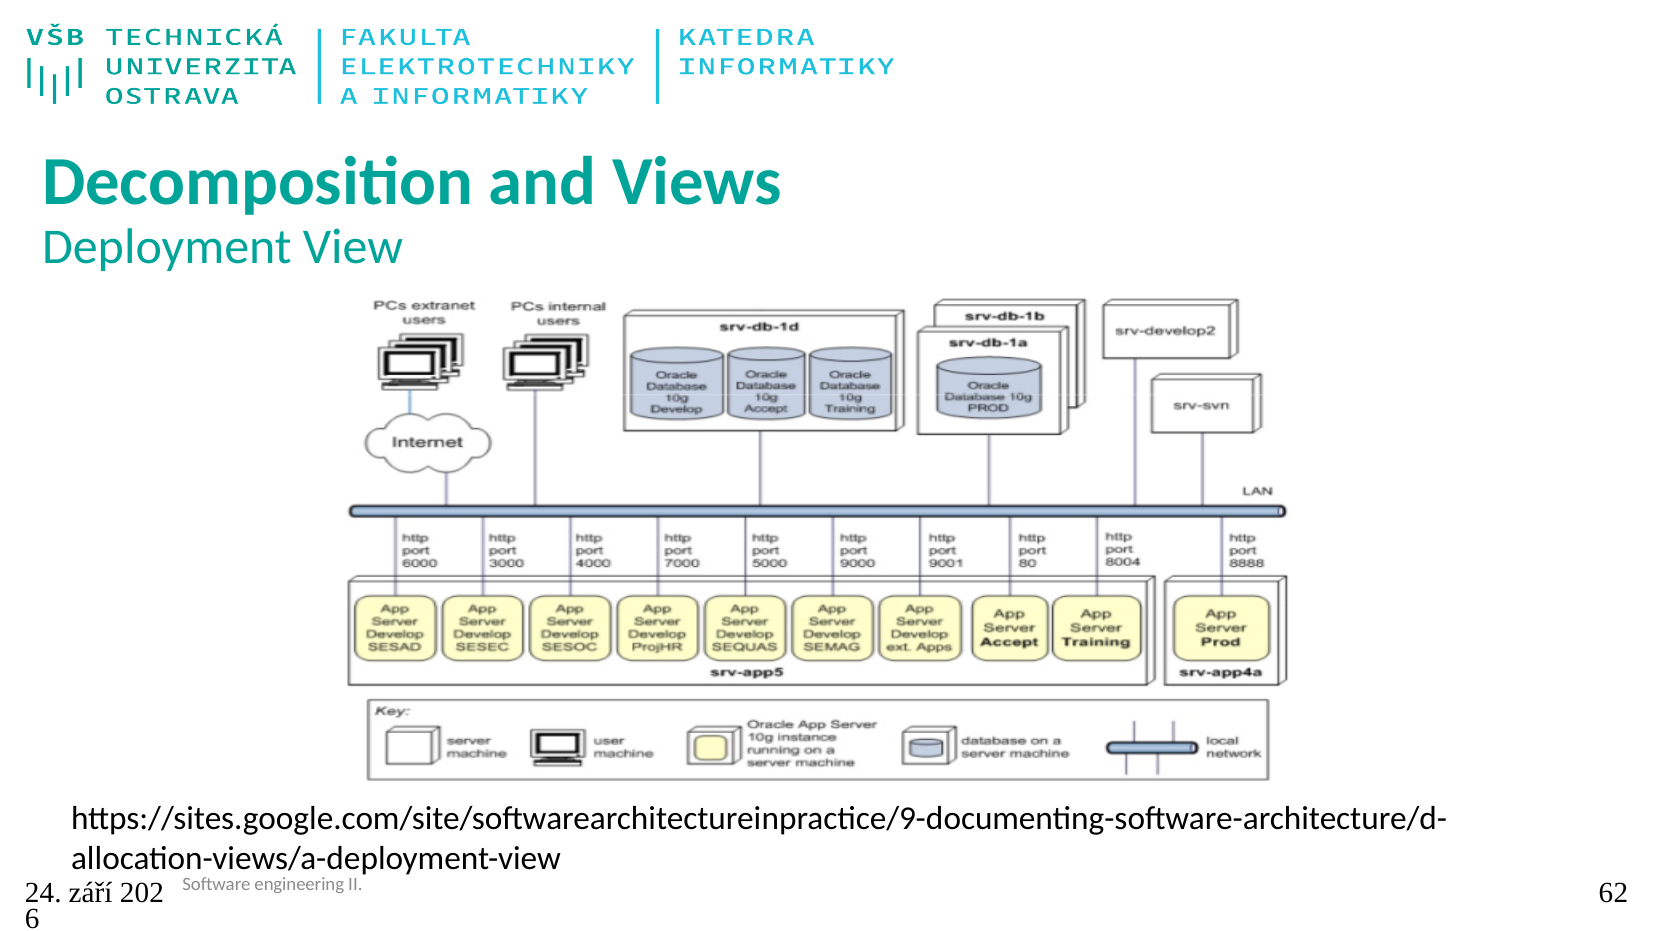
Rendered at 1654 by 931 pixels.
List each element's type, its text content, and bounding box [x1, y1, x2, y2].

title Decomposition and Views Deployment View [27, 142, 1628, 282]
text_box https://sites.google.com/site/softwarearchitectureinpractice/9-documenting-software-architecture/d-allocation-views/a-deployment-view [56, 788, 1516, 884]
picture [327, 297, 1297, 787]
footer Software engineering II. [167, 884, 1516, 904]
picture [26, 23, 894, 104]
